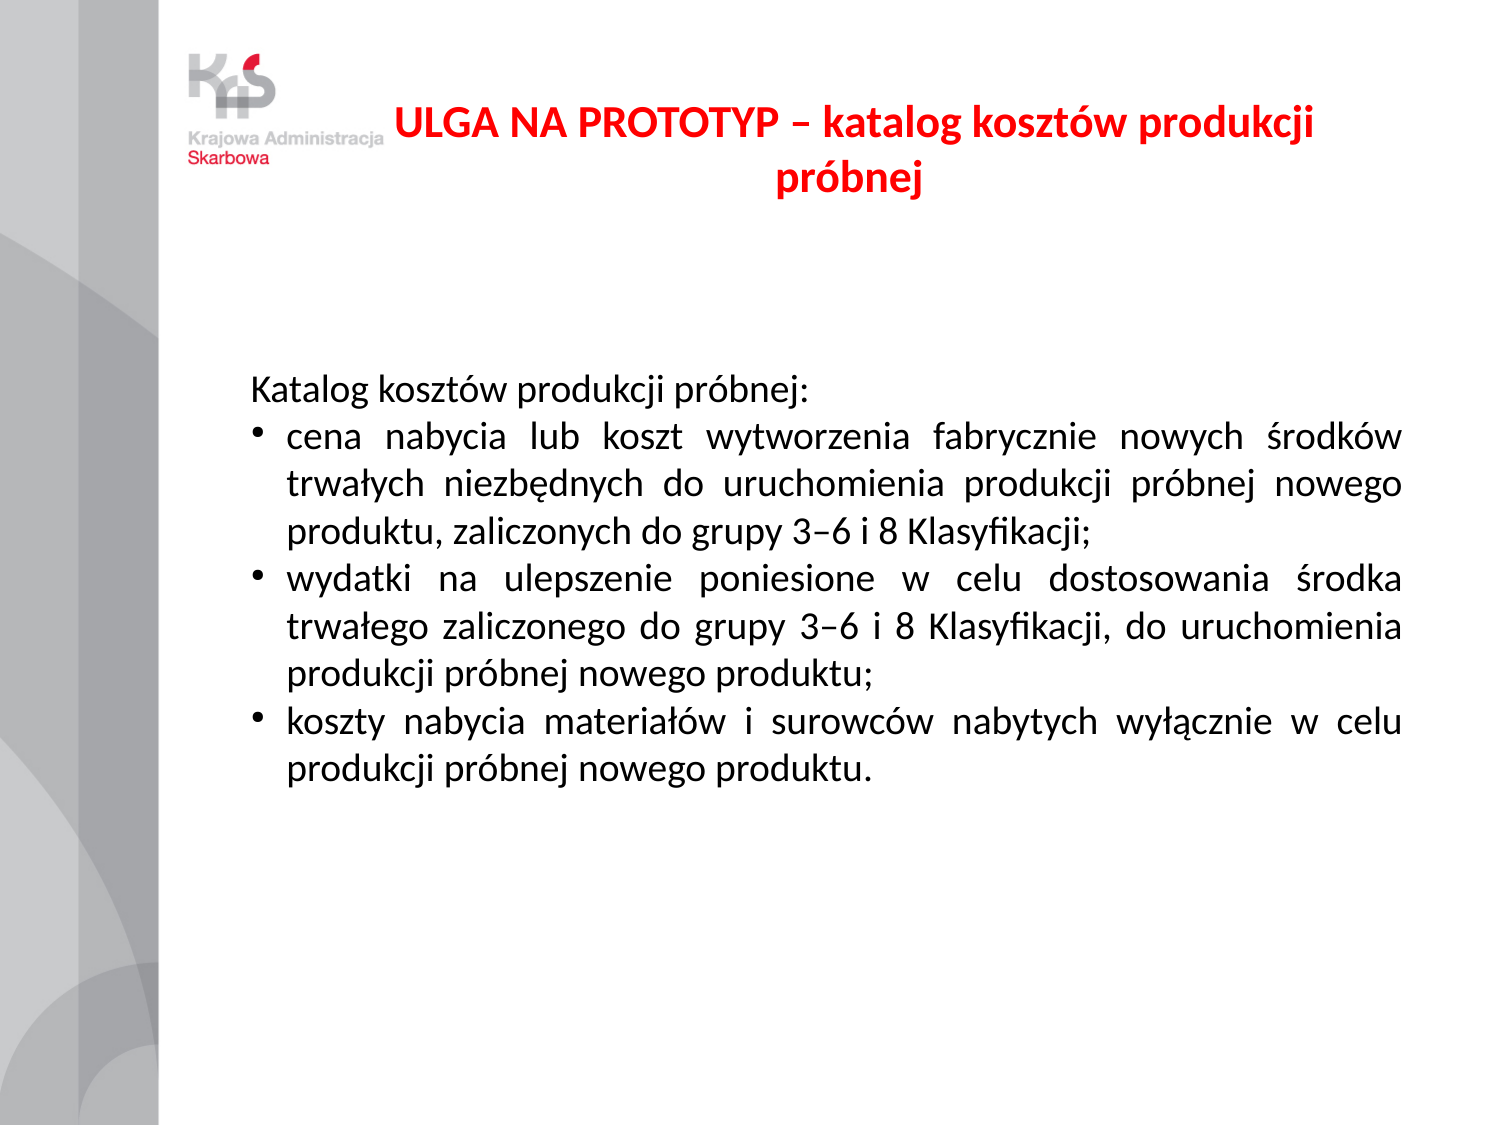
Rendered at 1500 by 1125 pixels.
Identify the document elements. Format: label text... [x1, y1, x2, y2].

text_box Katalog kosztów produkcji próbnej: cena nabycia lub koszt wytworzenia fabrycznie nowych środków trwałych niezbędnych do uruchomienia produkcji próbnej nowego produktu, zaliczonych do grupy 3–6 i 8 Klasyfikacji; wydatki na ulepszenie poniesione w celu dostosowania środka trwałego zaliczonego do grupy 3–6 i 8 Klasyfikacji, do uruchomienia produkcji próbnej nowego produktu; koszty nabycia materiałów i surowców nabytych wyłącznie w celu produkcji próbnej nowego produktu. [236, 355, 1419, 798]
title ULGA NA PROTOTYP – katalog kosztów produkcji próbnej [360, 88, 1349, 205]
picture [0, 0, 1500, 1125]
